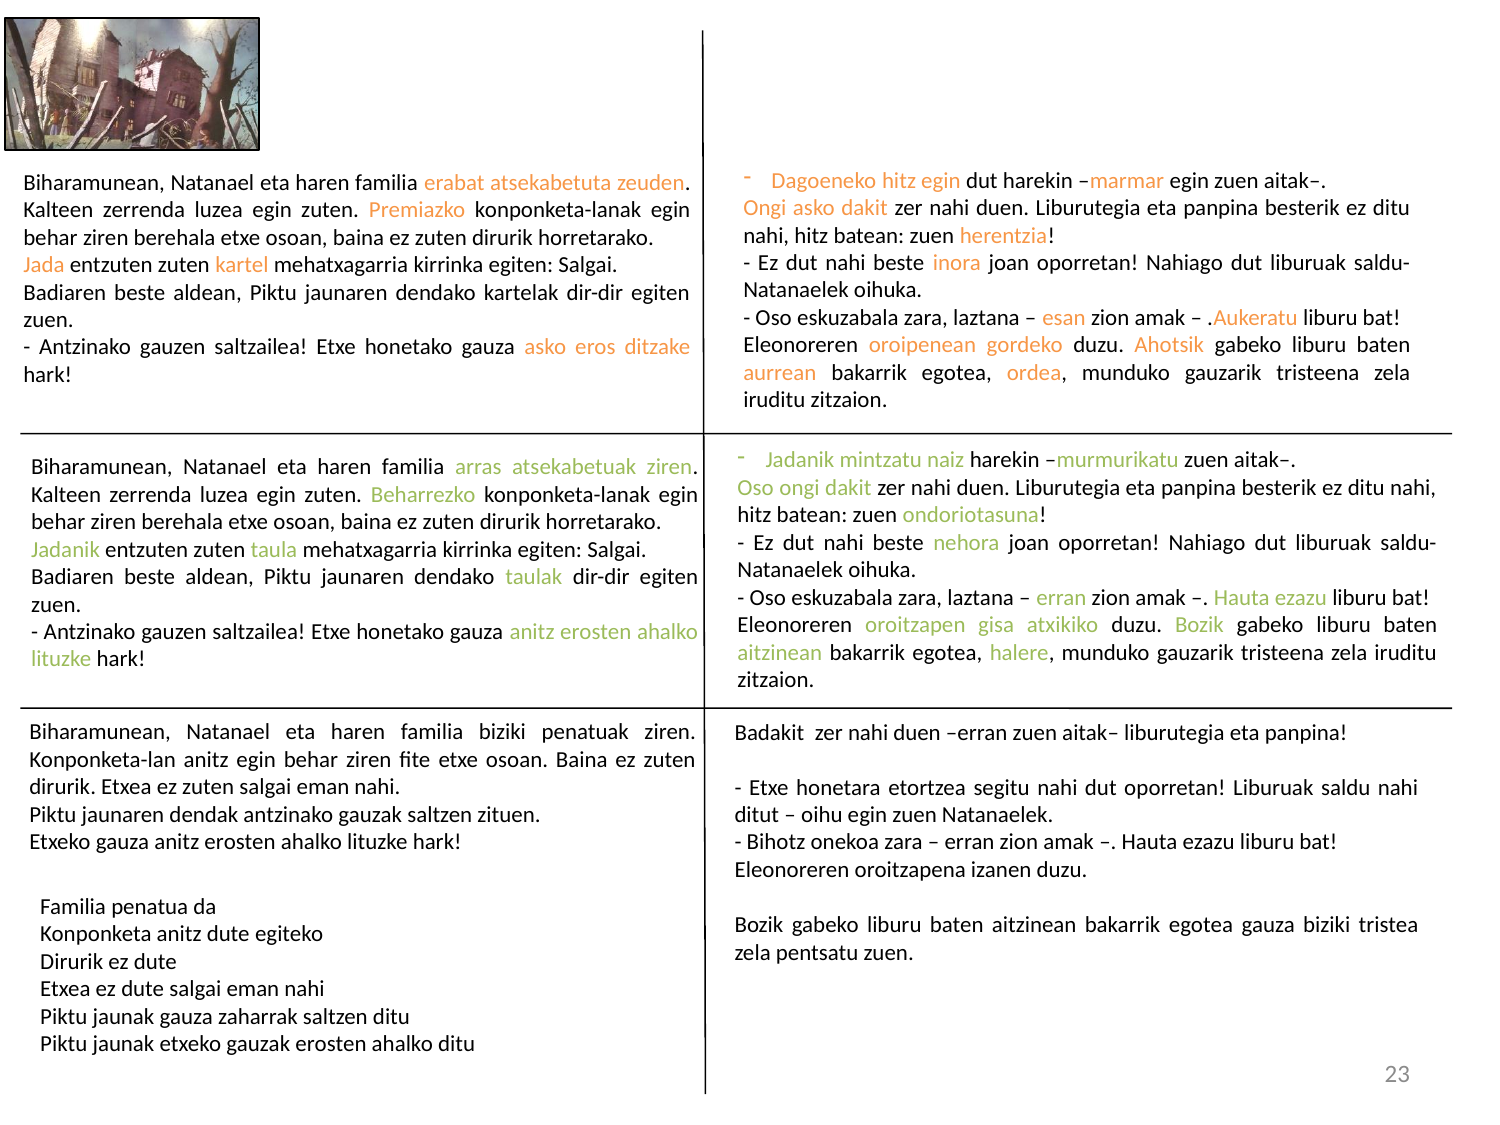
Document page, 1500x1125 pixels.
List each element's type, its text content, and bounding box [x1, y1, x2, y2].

text_box Biharamunean, Natanael eta haren familia biziki penatuak ziren. Konponketa-lan anitz egin behar ziren fite etxe osoan. Baina ez zuten dirurik. Etxea ez zuten salgai eman nahi. Piktu jaunaren dendak antzinako gauzak saltzen zituen. Etxeko gauza anitz erosten ahalko lituzke hark! [14, 709, 712, 889]
picture [5, 19, 259, 149]
text_box Familia penatua da Konponketa anitz dute egiteko Dirurik ez dute Etxea ez dute salgai eman nahi Piktu jaunak gauza zaharrak saltzen ditu Piktu jaunak etxeko gauzak erosten ahalko ditu [25, 884, 723, 1092]
text_box Biharamunean, Natanael eta haren familia arras atsekabetuak ziren. Kalteen zerrenda luzea egin zuten. Beharrezko konponketa-lanak egin behar ziren berehala etxe osoan, baina ez zuten dirurik horretarako. Jadanik entzuten zuten taula mehatxagarria kirrinka egiten: Salgai. Badiaren beste aldean, Piktu jaunaren dendako taulak dir-dir egiten zuen. - Antzinako gauzen saltzailea! Etxe honetako gauza anitz erosten ahalko lituzke hark! [16, 444, 714, 707]
text_box Dagoeneko hitz egin dut harekin –marmar egin zuen aitak–. Ongi asko dakit zer nahi duen. Liburutegia eta panpina besterik ez ditu nahi, hitz batean: zuen herentzia! - Ez dut nahi beste inora joan oporretan! Nahiago dut liburuak saldu- Natanaelek oihuka. - Oso eskuzabala zara, laztana – esan zion amak – .Aukeratu liburu bat! Eleonoreren oroipenean gordeko duzu. Ahotsik gabeko liburu baten aurrean bakarrik egotea, ordea, munduko gauzarik tristeena zela iruditu zitzaion. [728, 157, 1426, 420]
slide_number <numéro> [1074, 1042, 1425, 1103]
text_box Badakit zer nahi duen –erran zuen aitak– liburutegia eta panpina! - Etxe honetara etortzea segitu nahi dut oporretan! Liburuak saldu nahi ditut – oihu egin zuen Natanaelek. - Bihotz onekoa zara – erran zion amak –. Hauta ezazu liburu bat! Eleonoreren oroitzapena izanen duzu. Bozik gabeko liburu baten aitzinean bakarrik egotea gauza biziki tristea zela pentsatu zuen. [719, 709, 1435, 972]
text_box Biharamunean, Natanael eta haren familia erabat atsekabetuta zeuden. Kalteen zerrenda luzea egin zuten. Premiazko konponketa-lanak egin behar ziren berehala etxe osoan, baina ez zuten dirurik horretarako. Jada entzuten zuten kartel mehatxagarria kirrinka egiten: Salgai. Badiaren beste aldean, Piktu jaunaren dendako kartelak dir-dir egiten zuen. - Antzinako gauzen saltzailea! Etxe honetako gauza asko eros ditzake hark! [8, 160, 706, 423]
text_box Jadanik mintzatu naiz harekin –murmurikatu zuen aitak–. Oso ongi dakit zer nahi duen. Liburutegia eta panpina besterik ez ditu nahi, hitz batean: zuen ondoriotasuna! - Ez dut nahi beste nehora joan oporretan! Nahiago dut liburuak saldu- Natanaelek oihuka. - Oso eskuzabala zara, laztana – erran zion amak –. Hauta ezazu liburu bat! Eleonoreren oroitzapen gisa atxikiko duzu. Bozik gabeko liburu baten aitzinean bakarrik egotea, halere, munduko gauzarik tristeena zela iruditu zitzaion. [722, 437, 1453, 700]
